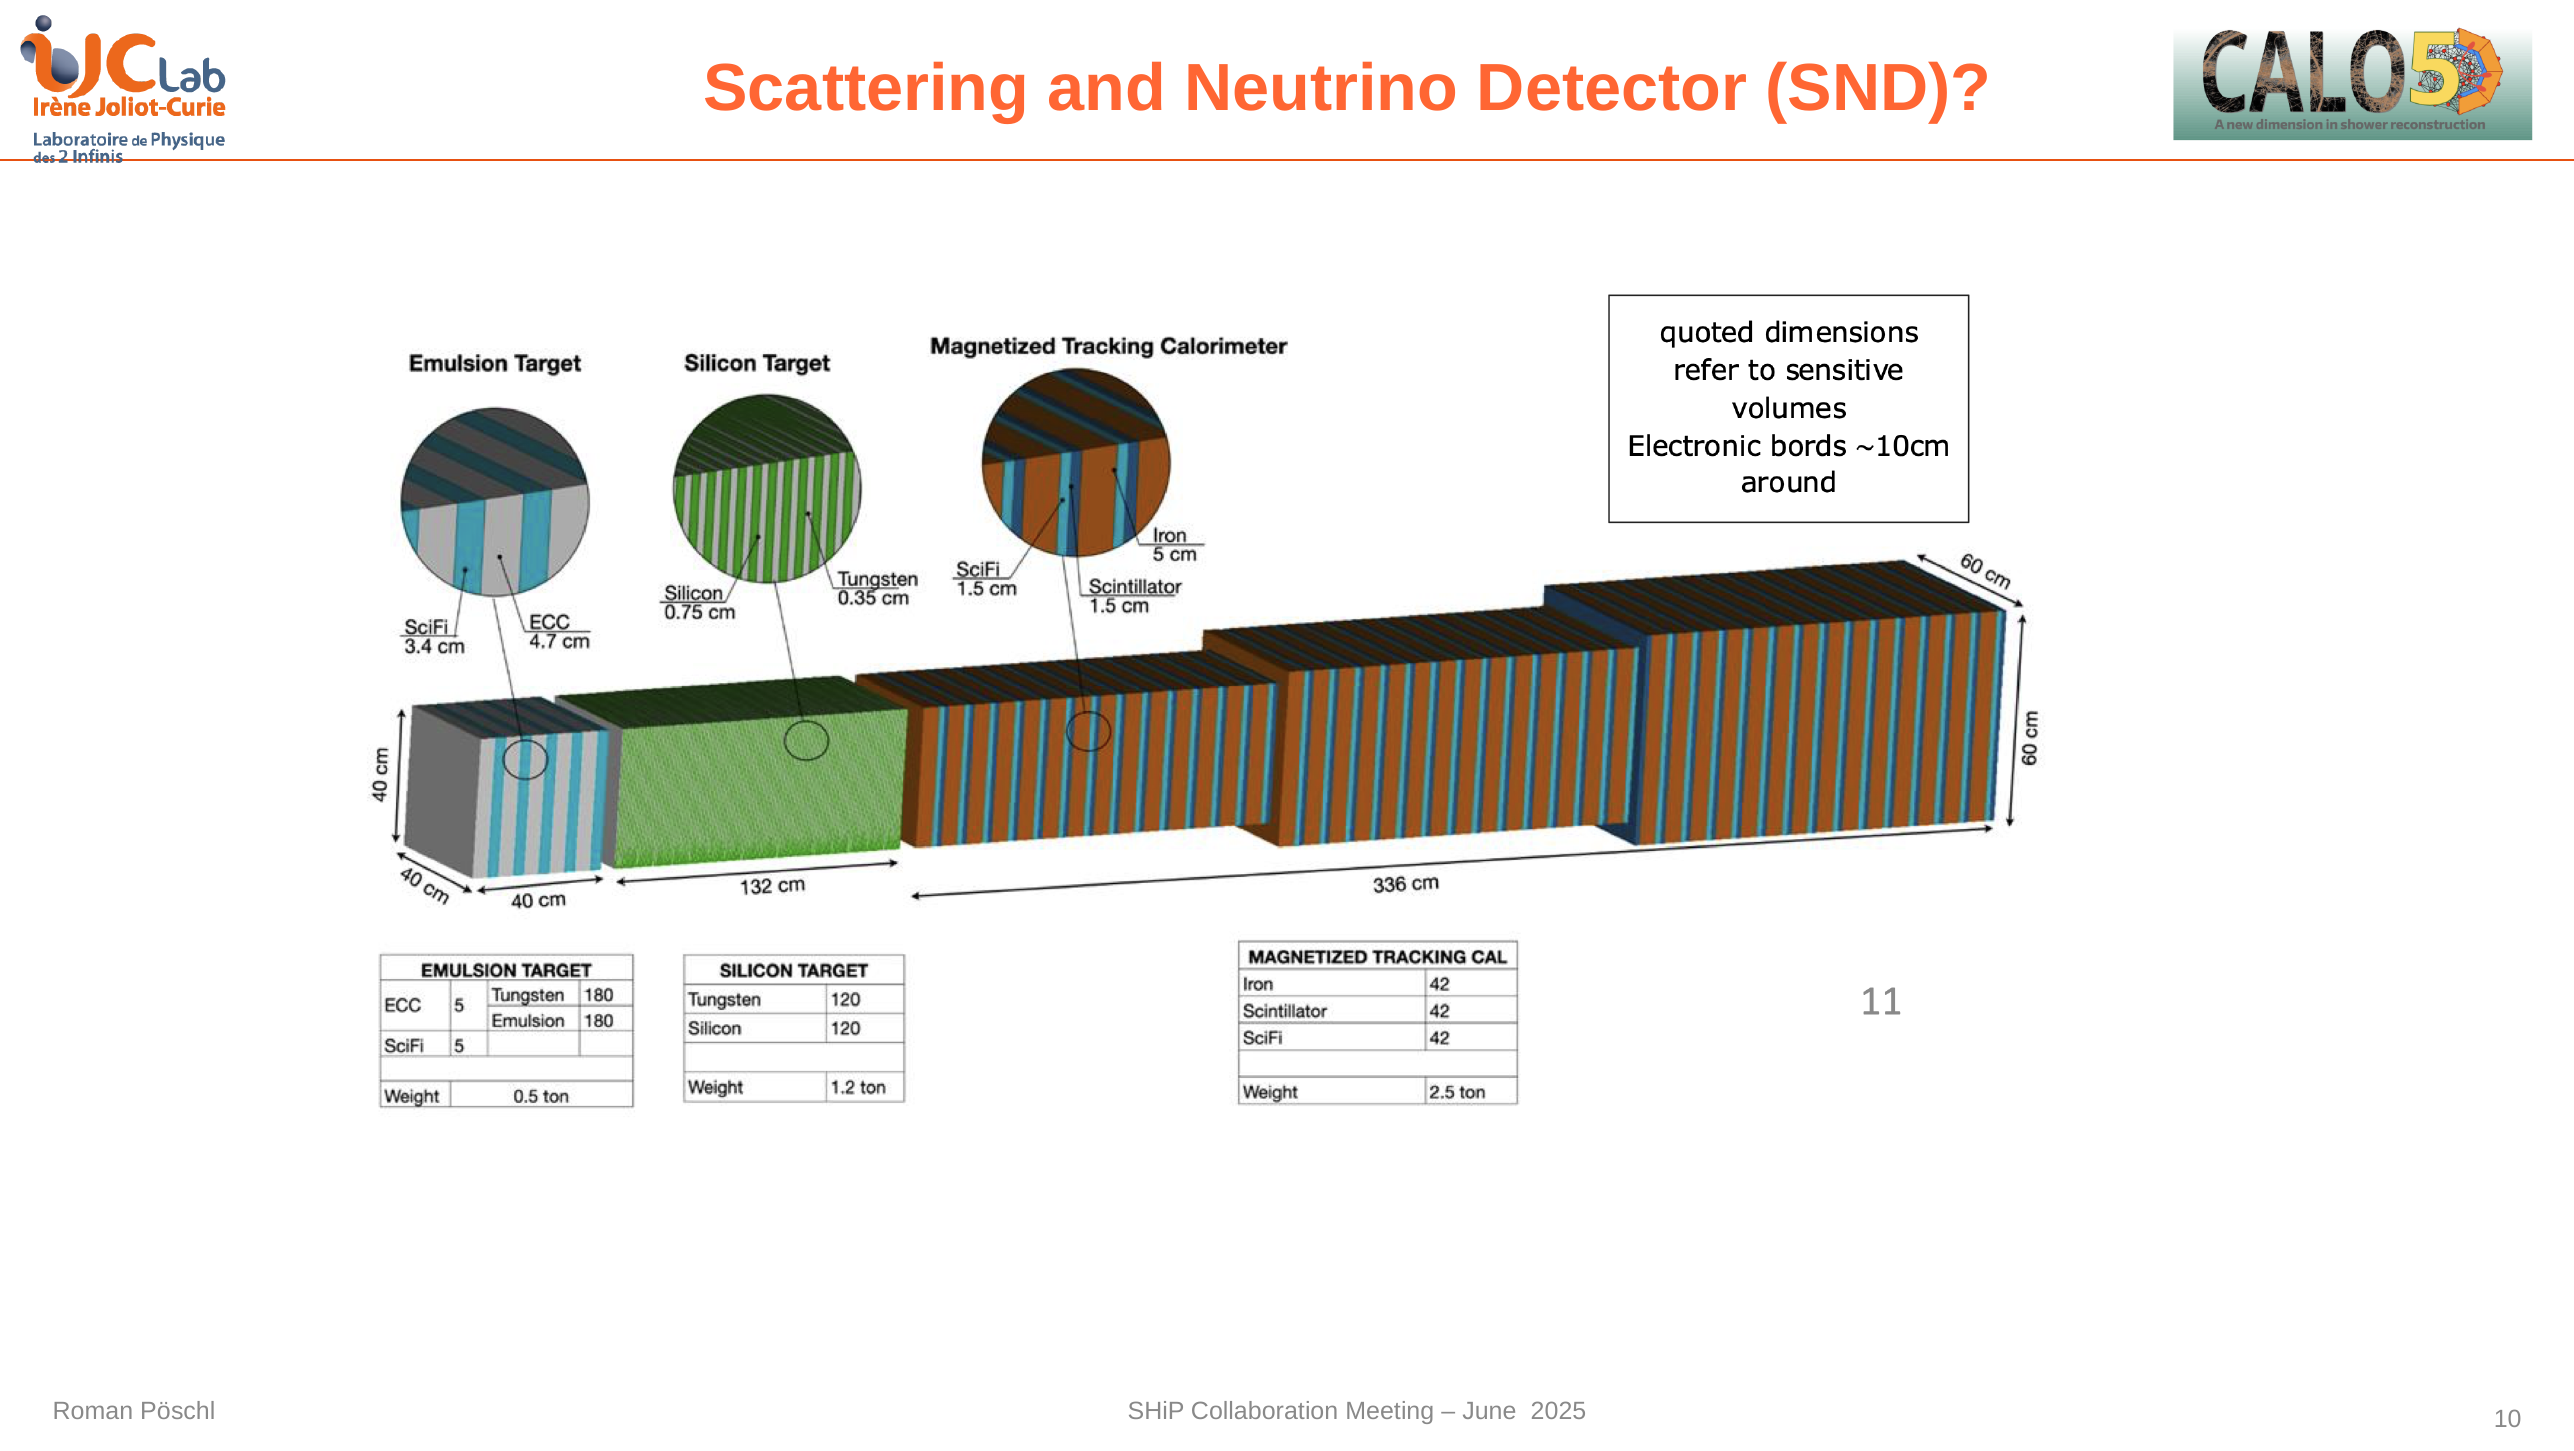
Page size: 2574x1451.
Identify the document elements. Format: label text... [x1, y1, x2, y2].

picture [4, 0, 241, 178]
title Scattering and Neutrino Detector (SND)? [285, 7, 2431, 168]
picture [352, 290, 2056, 1126]
picture [2165, 5, 2534, 141]
